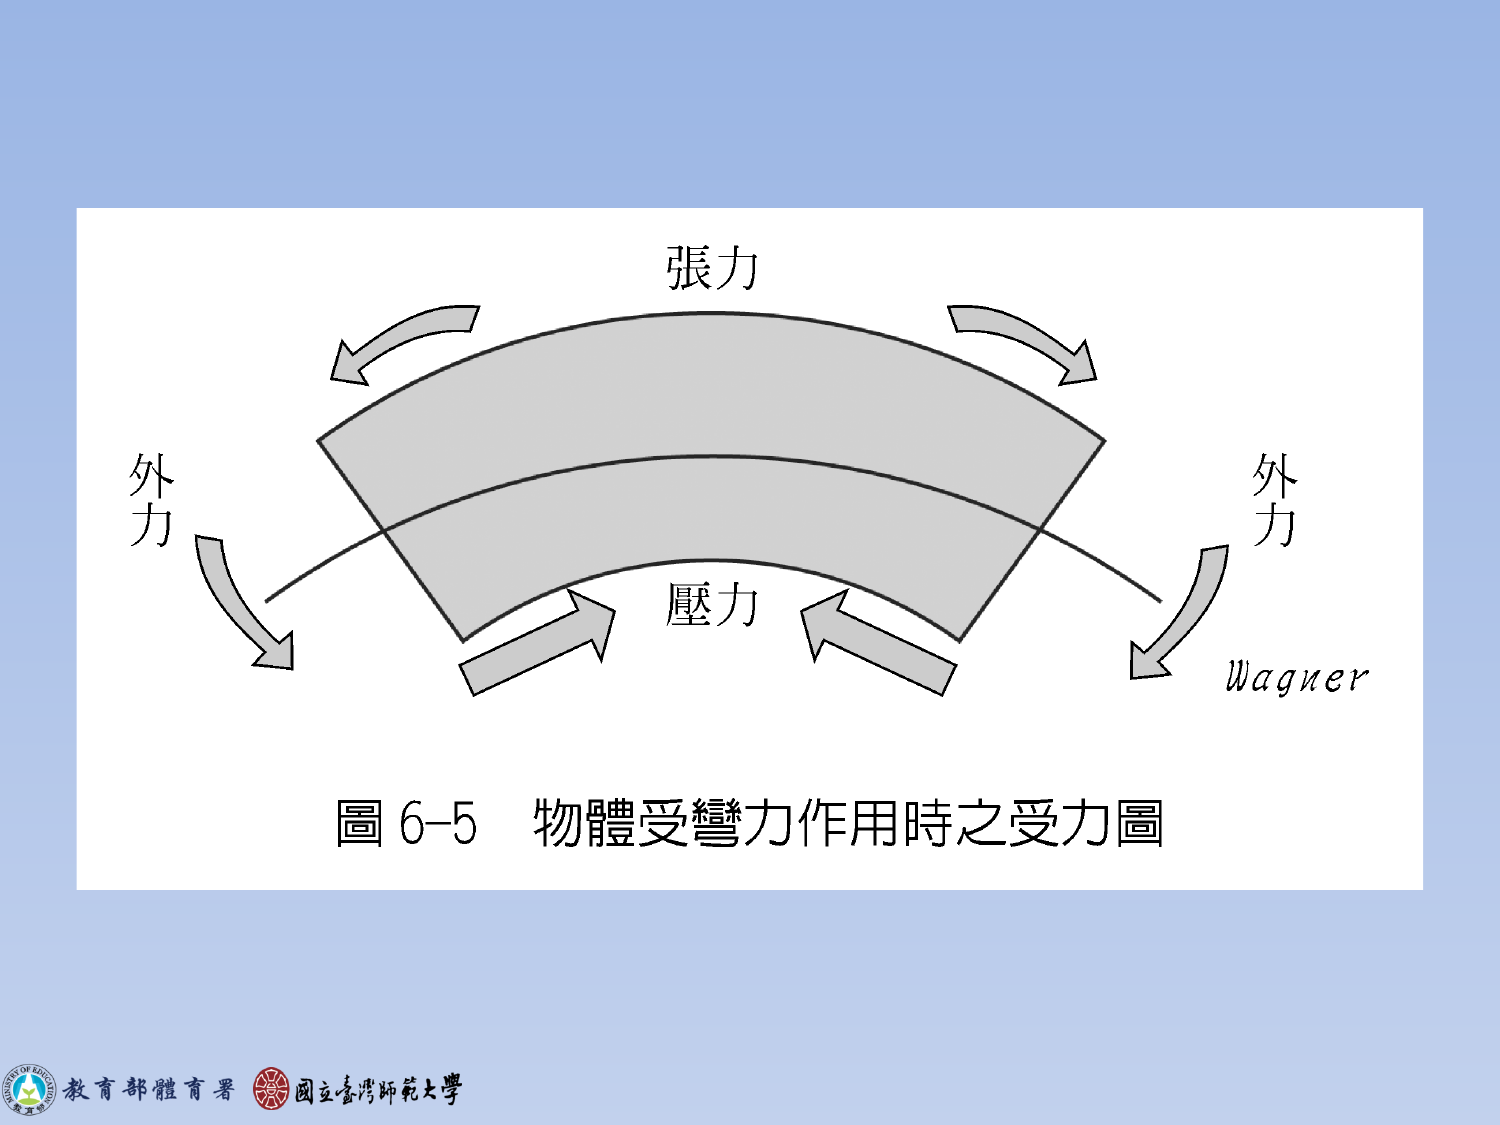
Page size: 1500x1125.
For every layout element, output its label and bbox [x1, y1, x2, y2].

picture [76, 208, 1424, 890]
